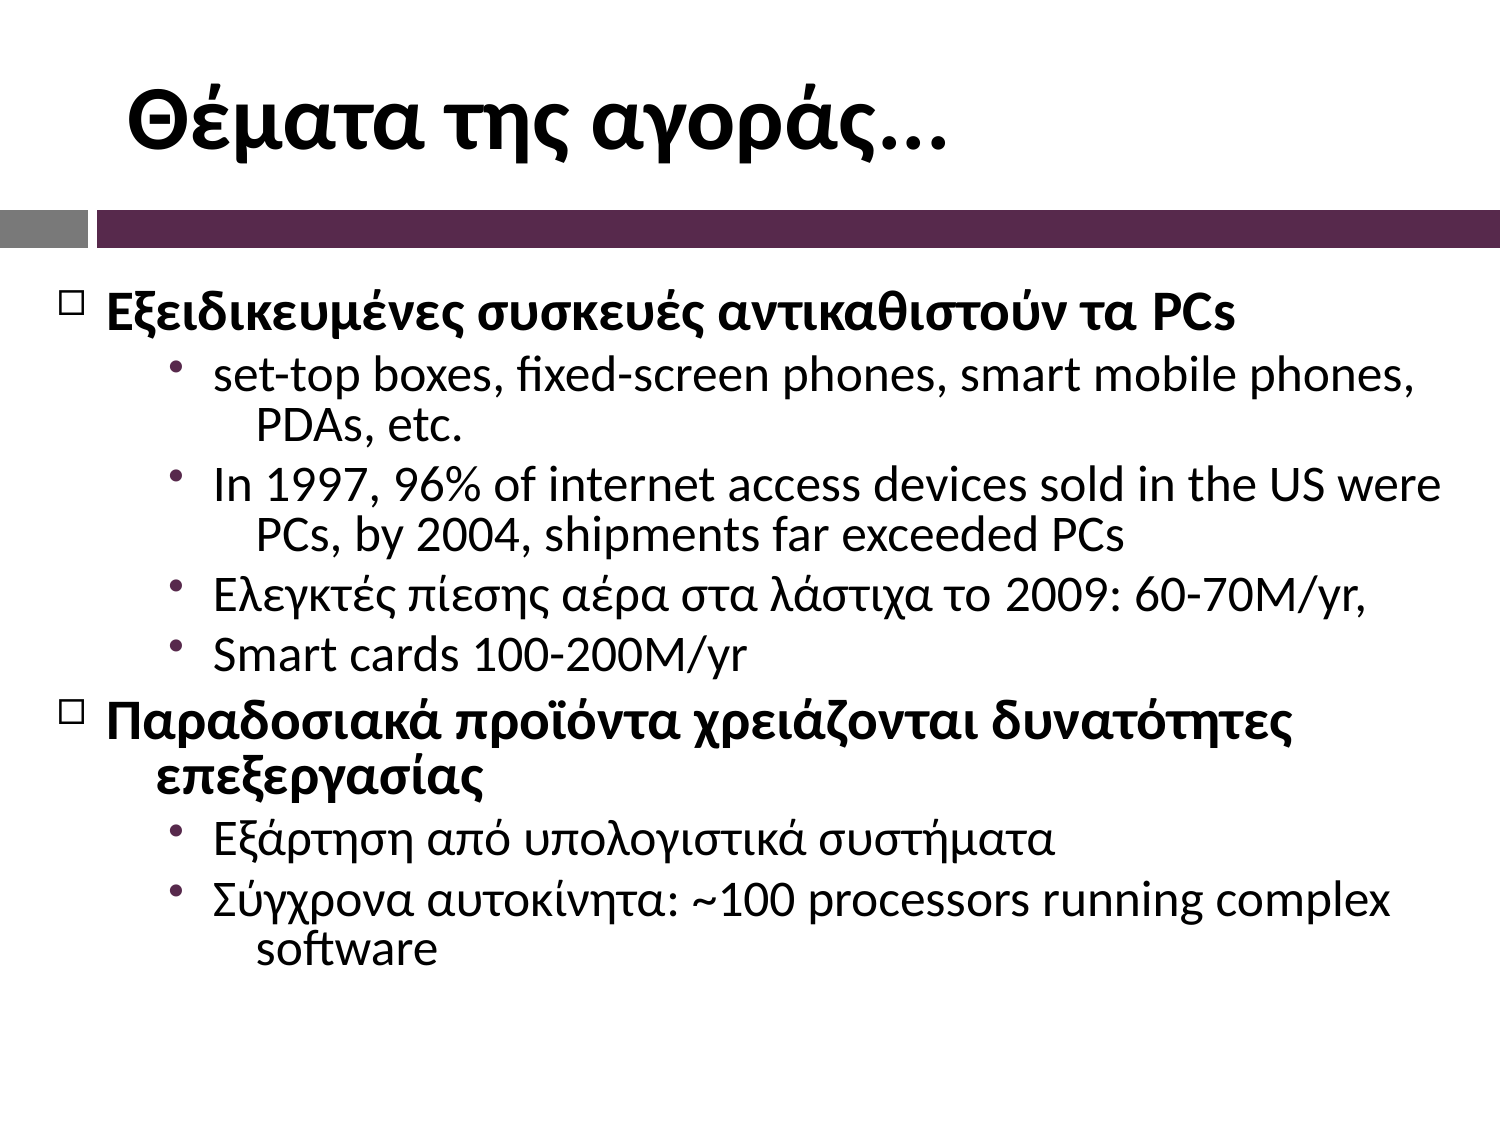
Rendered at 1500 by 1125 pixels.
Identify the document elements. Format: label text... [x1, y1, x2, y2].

title Θέματα της αγοράς... [112, 19, 1438, 207]
list Εξειδικευμένες συσκευές αντικαθιστούν τα PCs set-top boxes, fixed-screen phones, smart mobile phones, PDAs, etc. In 1997, 96% of internet access devices sold in the US were PCs, by 2004, shipments far exceeded PCs Ελεγκτές πίεσης αέρα στα λάστιχα το 2009: 60-70M/yr, Smart cards 100-200M/yr Παραδοσιακά προϊόντα χρειάζονται δυνατότητες επεξεργασίας Εξάρτηση από υπολογιστικά συστήματα Σύγχρονα αυτοκίνητα: ~100 processors running complex software [41, 278, 1471, 988]
